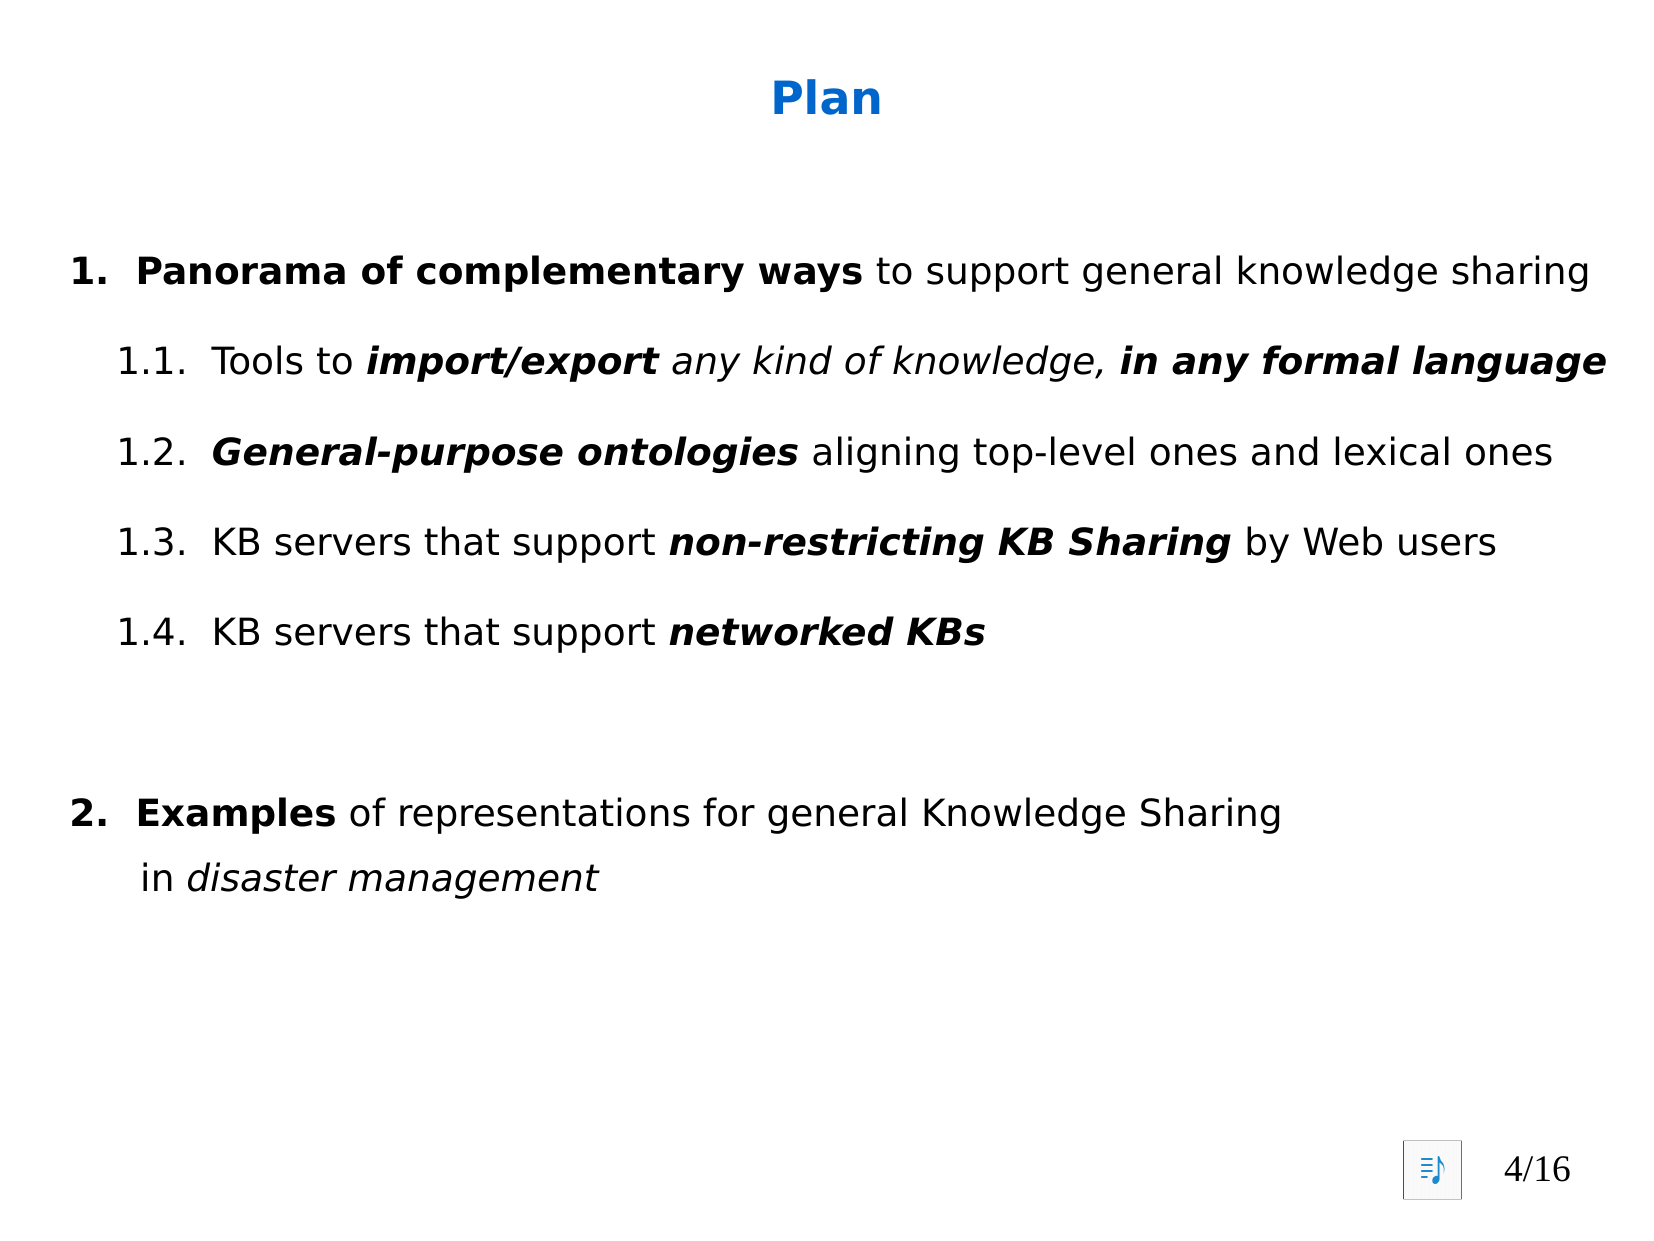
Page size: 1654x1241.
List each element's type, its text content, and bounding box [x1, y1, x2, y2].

text_box [75, 54, 1571, 156]
text_box [1402, 1140, 1463, 1201]
subtitle 1. Panorama of complementary ways to support general knowledge sharing 1.1. Tools to import/export any kind of knowledge, in any formal language 1.2. General-purpose ontologies aligning top-level ones and lexical ones 1.3. KB servers that support non-restricting KB Sharing by Web users 1.4. KB servers that support networked KBs 2. Examples of representations for general Knowledge Sharing in disaster management [56, 190, 1632, 938]
